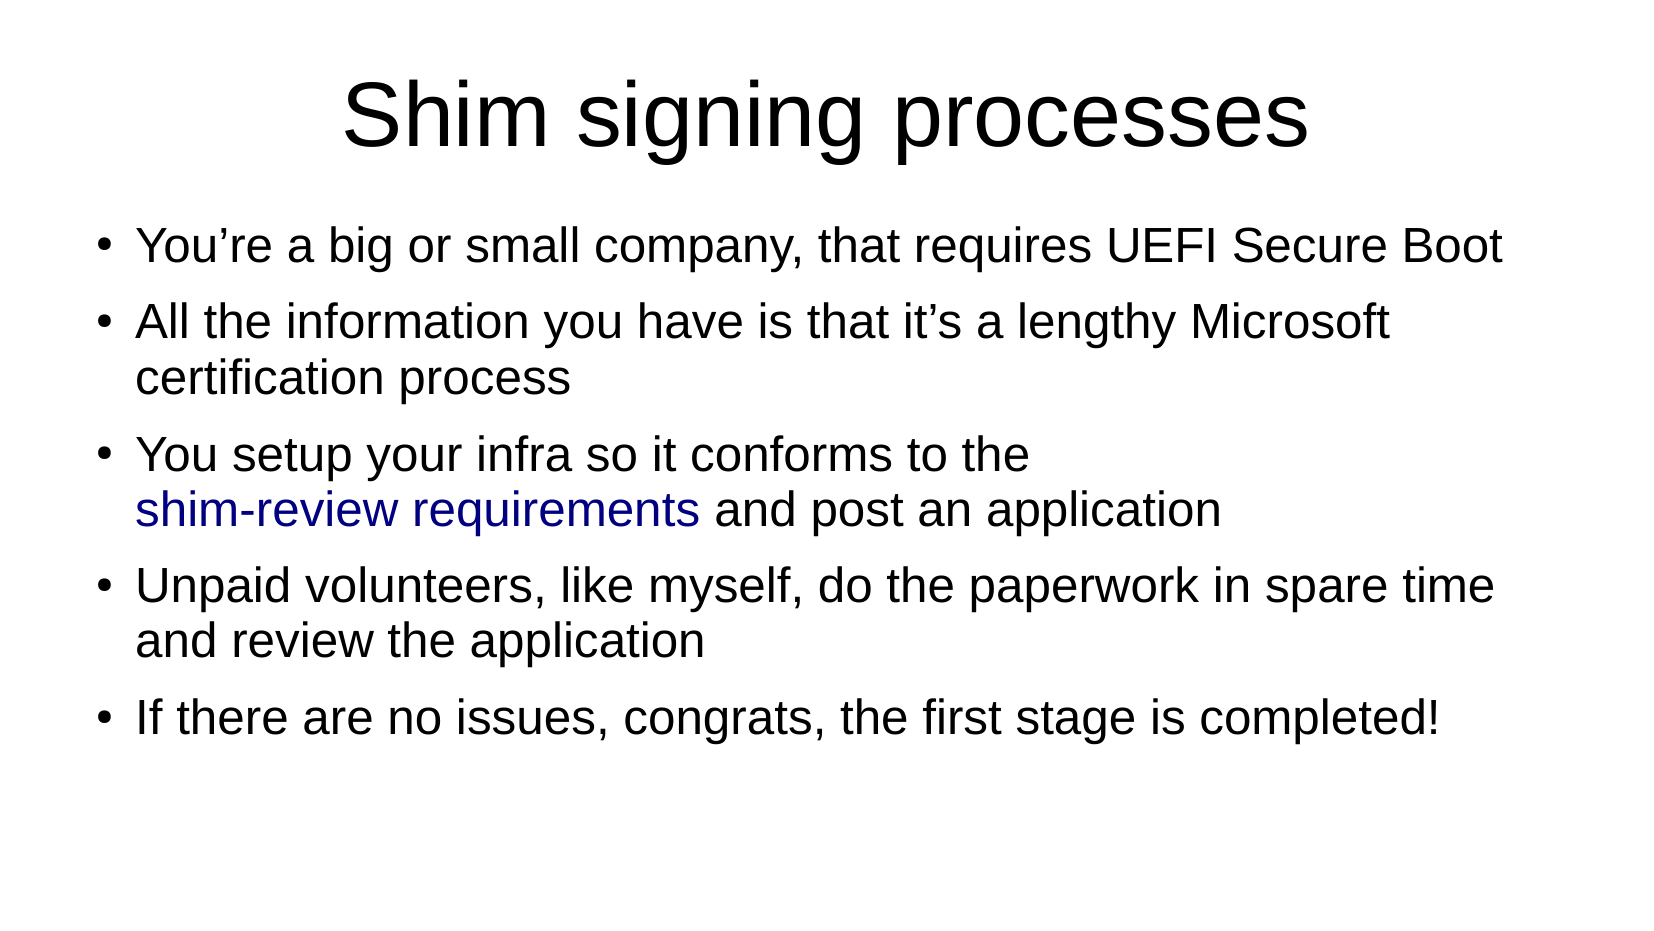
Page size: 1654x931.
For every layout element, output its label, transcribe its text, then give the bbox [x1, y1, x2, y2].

list You’re a big or small company, that requires UEFI Secure Boot All the information you have is that it’s a lengthy Microsoft certification process You setup your infra so it conforms to the shim-review requirements and post an application Unpaid volunteers, like myself, do the paperwork in spare time and review the application If there are no issues, congrats, the first stage is completed! [82, 217, 1571, 758]
title Shim signing processes [82, 37, 1571, 193]
